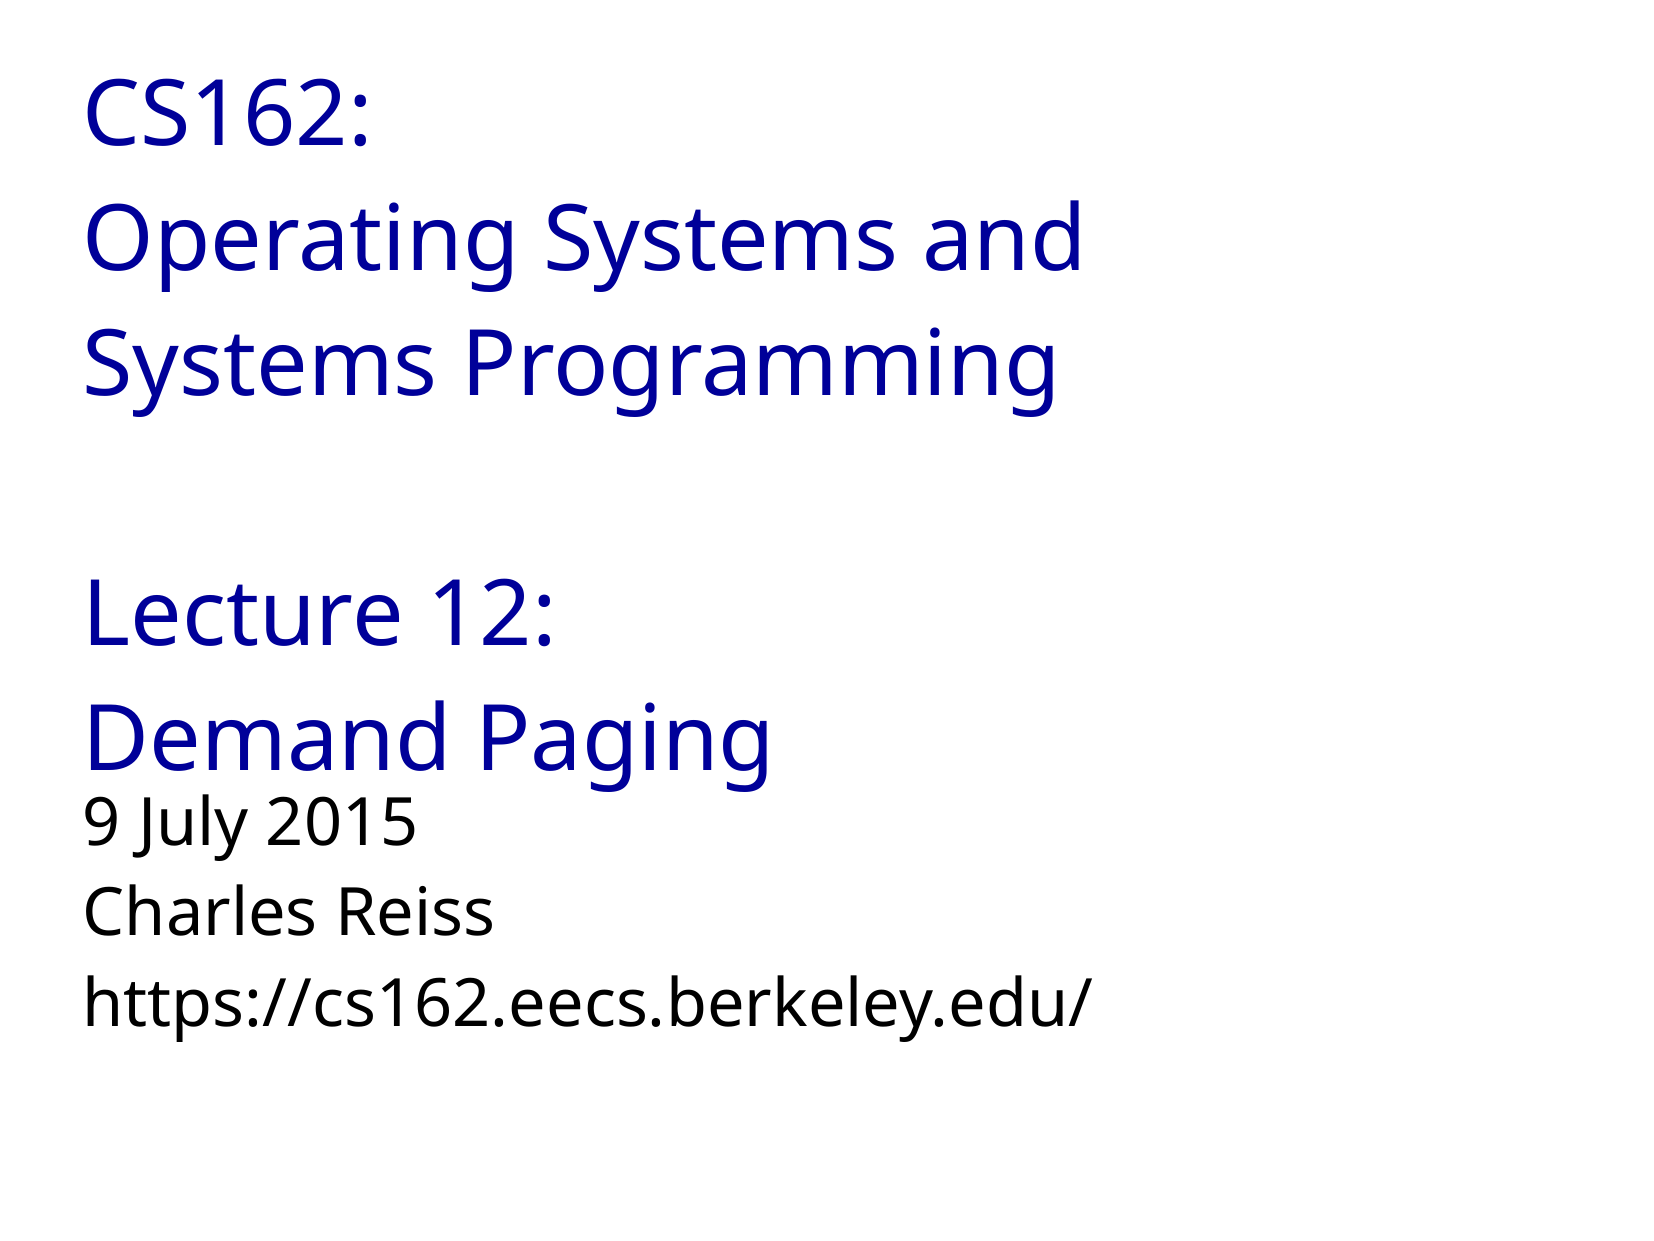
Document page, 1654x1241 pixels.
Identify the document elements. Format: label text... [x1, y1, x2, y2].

title CS162: Operating Systems and Systems Programming Lecture 12: Demand Paging [82, 67, 1636, 777]
subtitle 9 July 2015 Charles Reiss https://cs162.eecs.berkeley.edu/ [82, 797, 1571, 1022]
